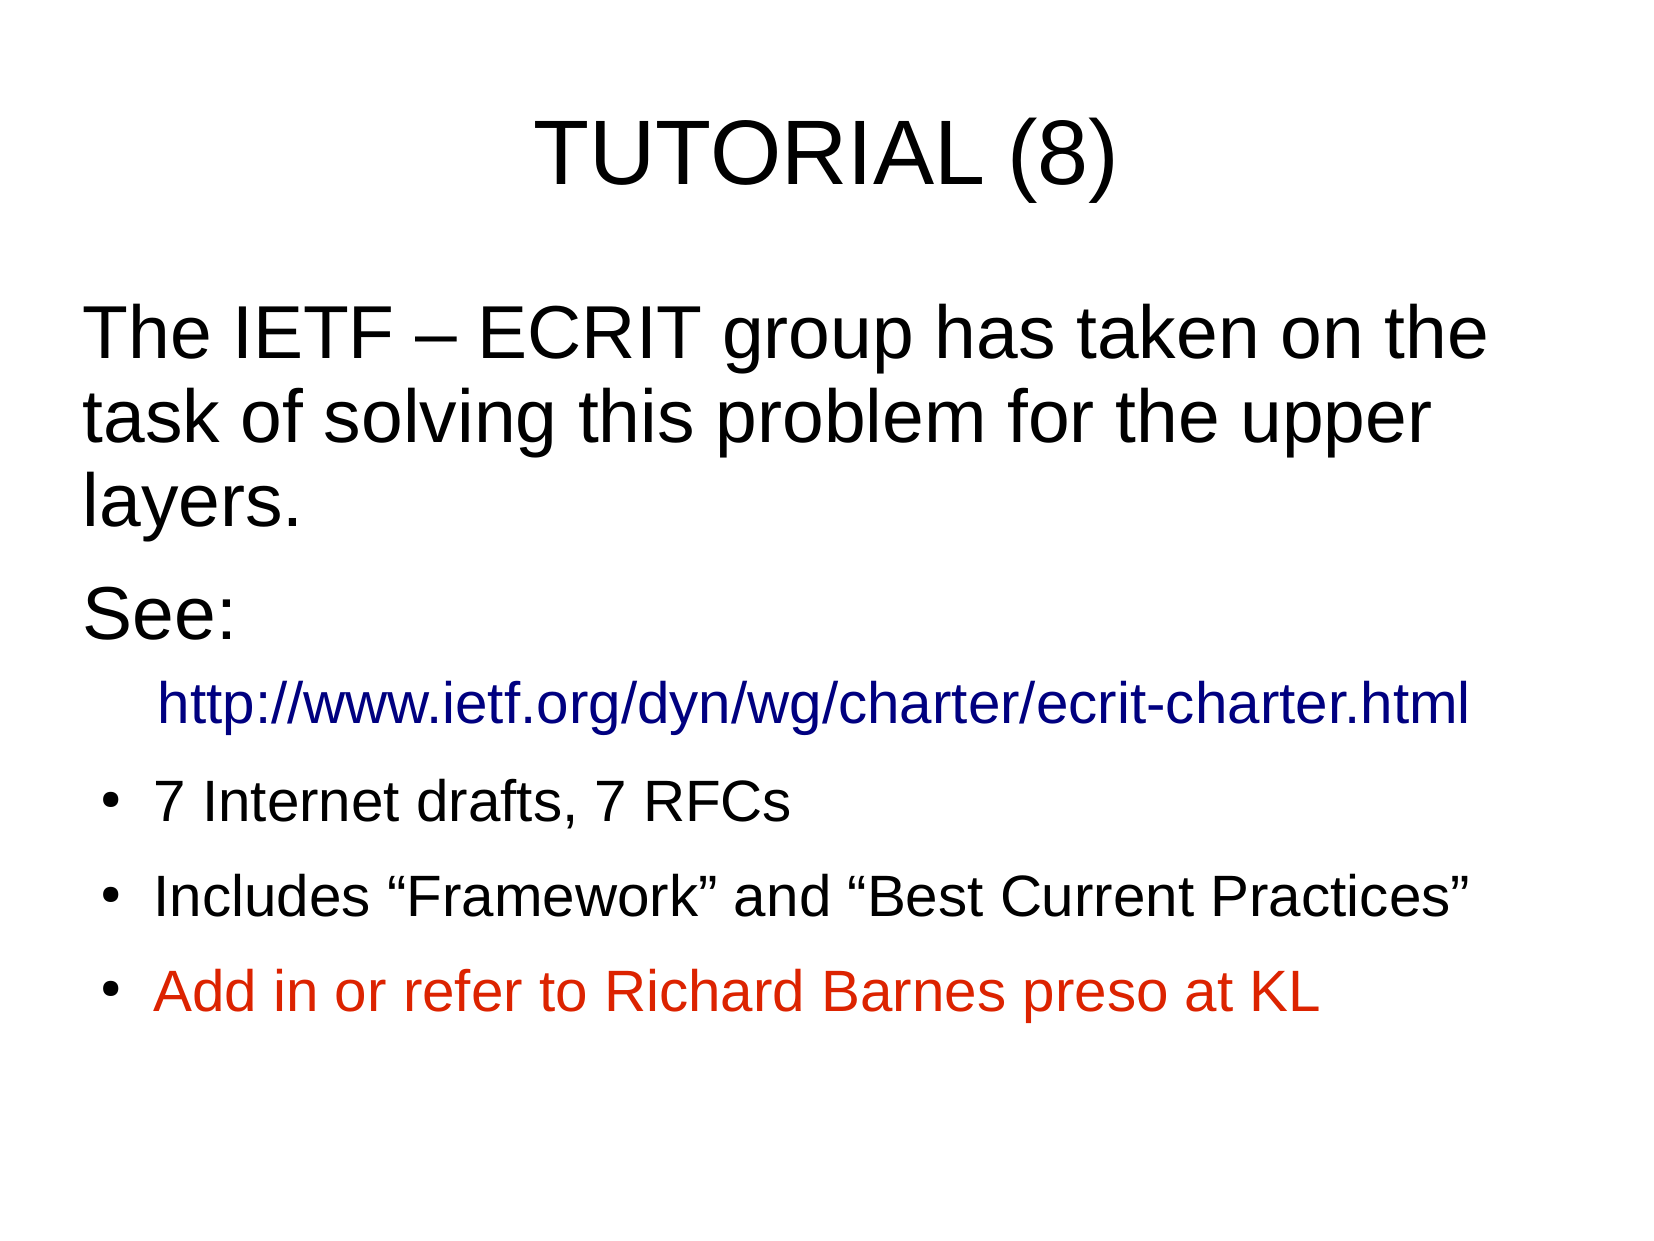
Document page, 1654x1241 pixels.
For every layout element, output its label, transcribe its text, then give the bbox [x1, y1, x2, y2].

title TUTORIAL (8) [82, 56, 1571, 250]
list The IETF – ECRIT group has taken on the task of solving this problem for the upper layers. See: http://www.ietf.org/dyn/wg/charter/ecrit-charter.html 7 Internet drafts, 7 RFCs Includes “Framework” and “Best Current Practices” Add in or refer to Richard Barnes preso at KL [82, 290, 1571, 1137]
